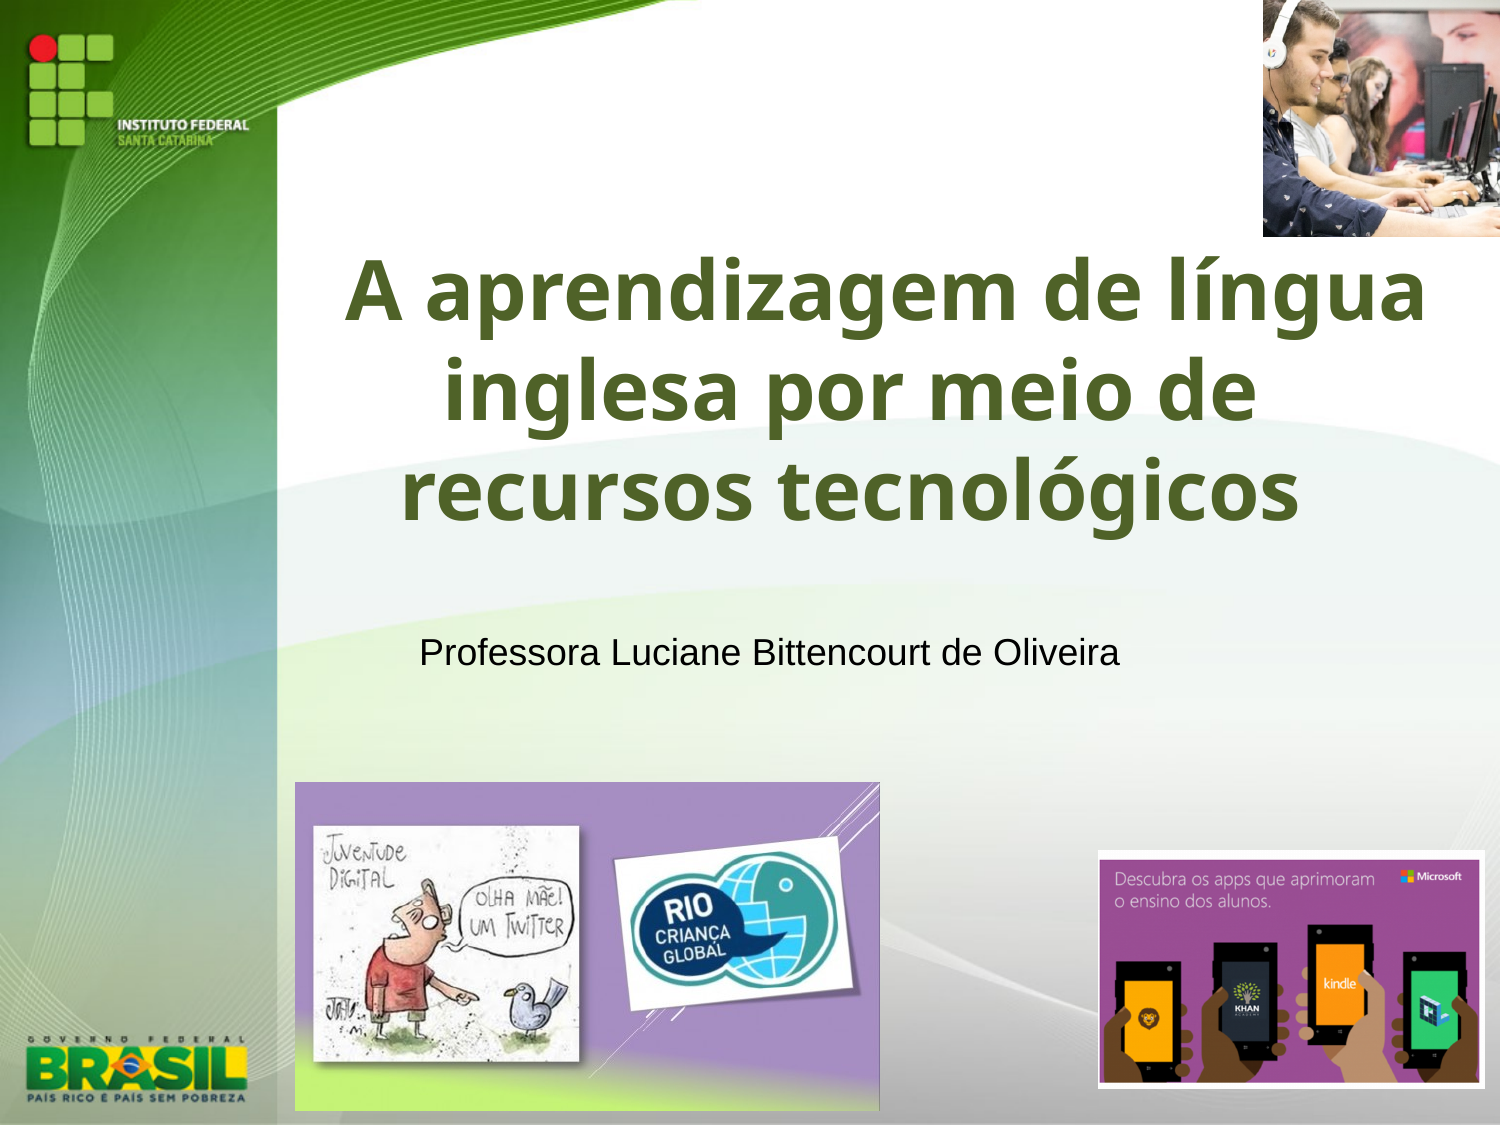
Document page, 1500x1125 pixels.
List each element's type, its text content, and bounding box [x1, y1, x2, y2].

subtitle Professora Luciane Bittencourt de Oliveira [419, 556, 1430, 745]
picture [0, 0, 1500, 1125]
title A aprendizagem de língua inglesa por meio de recursos tecnológicos [269, 292, 1432, 481]
